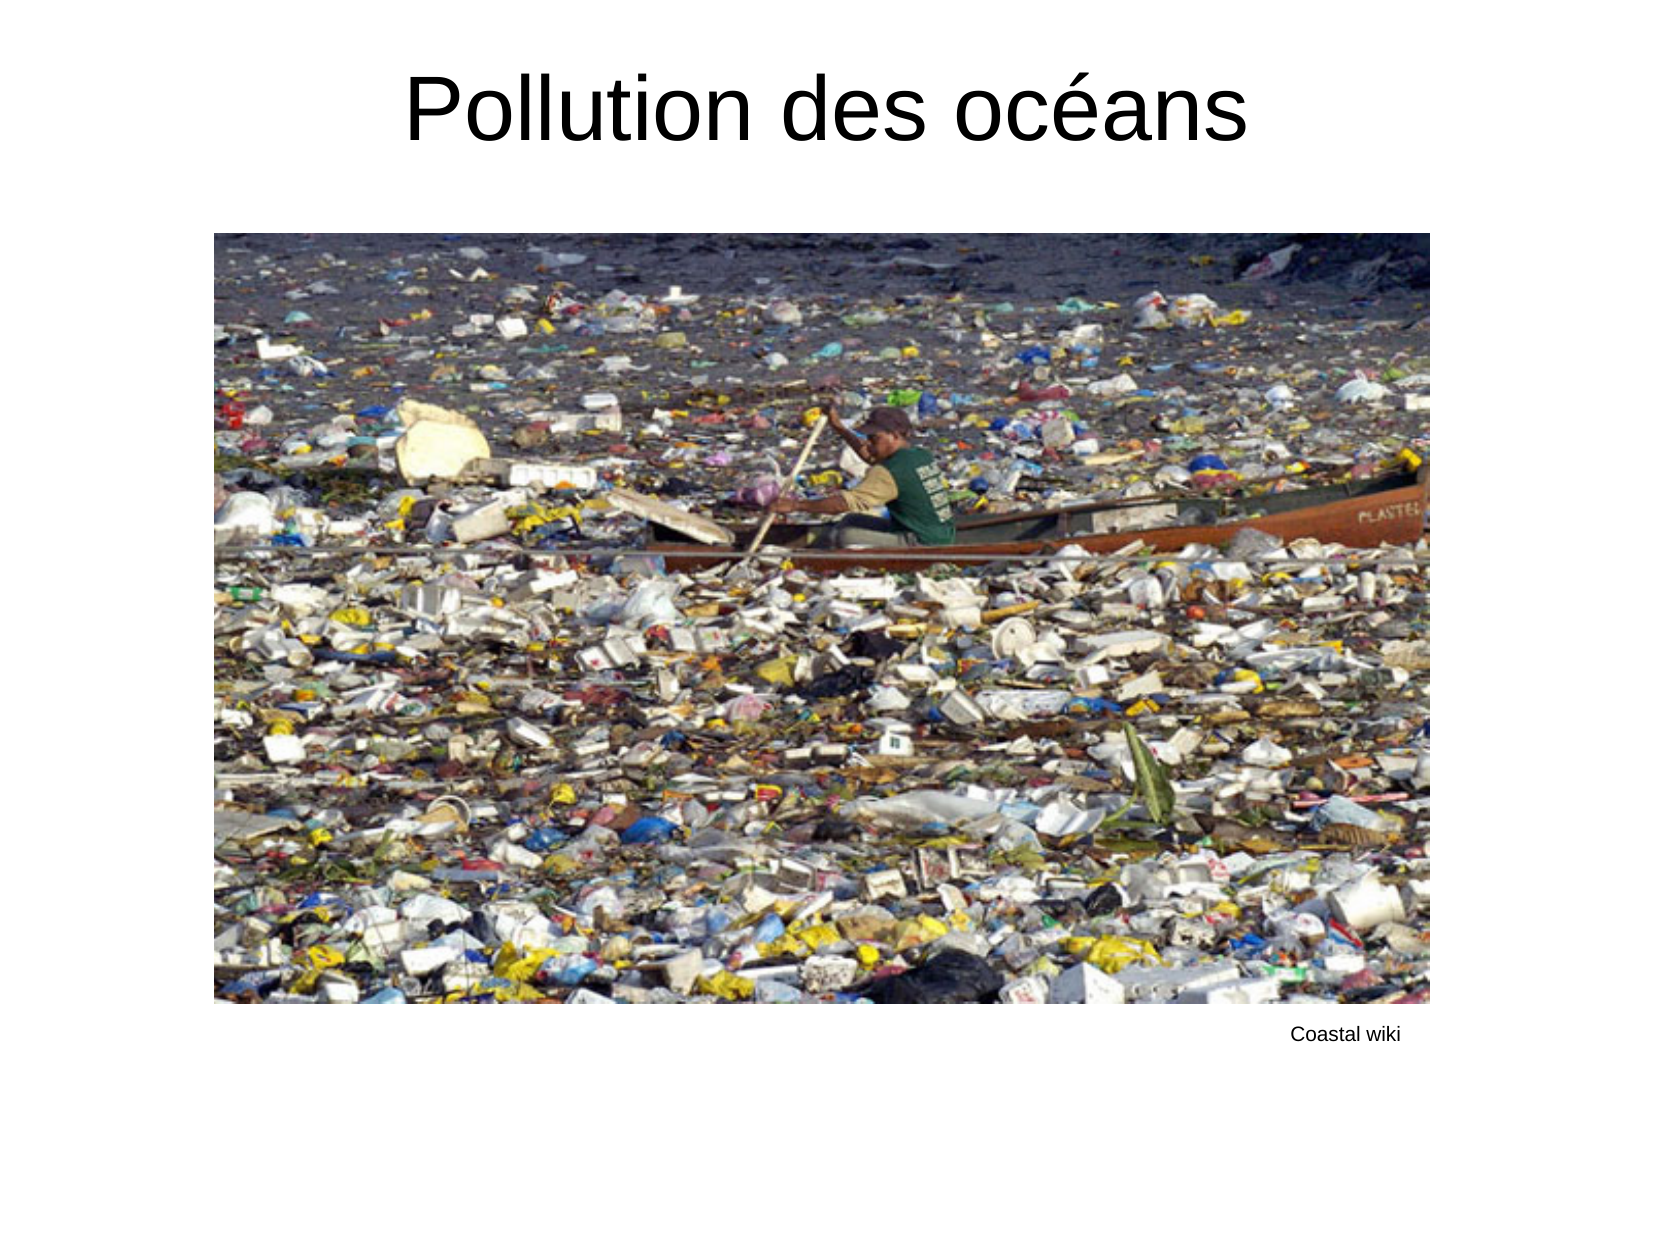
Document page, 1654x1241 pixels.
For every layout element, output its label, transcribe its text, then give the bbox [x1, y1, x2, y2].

picture [214, 233, 1430, 1004]
title Pollution des océans [82, 5, 1571, 213]
text_box Coastal wiki [1275, 1015, 1505, 1073]
